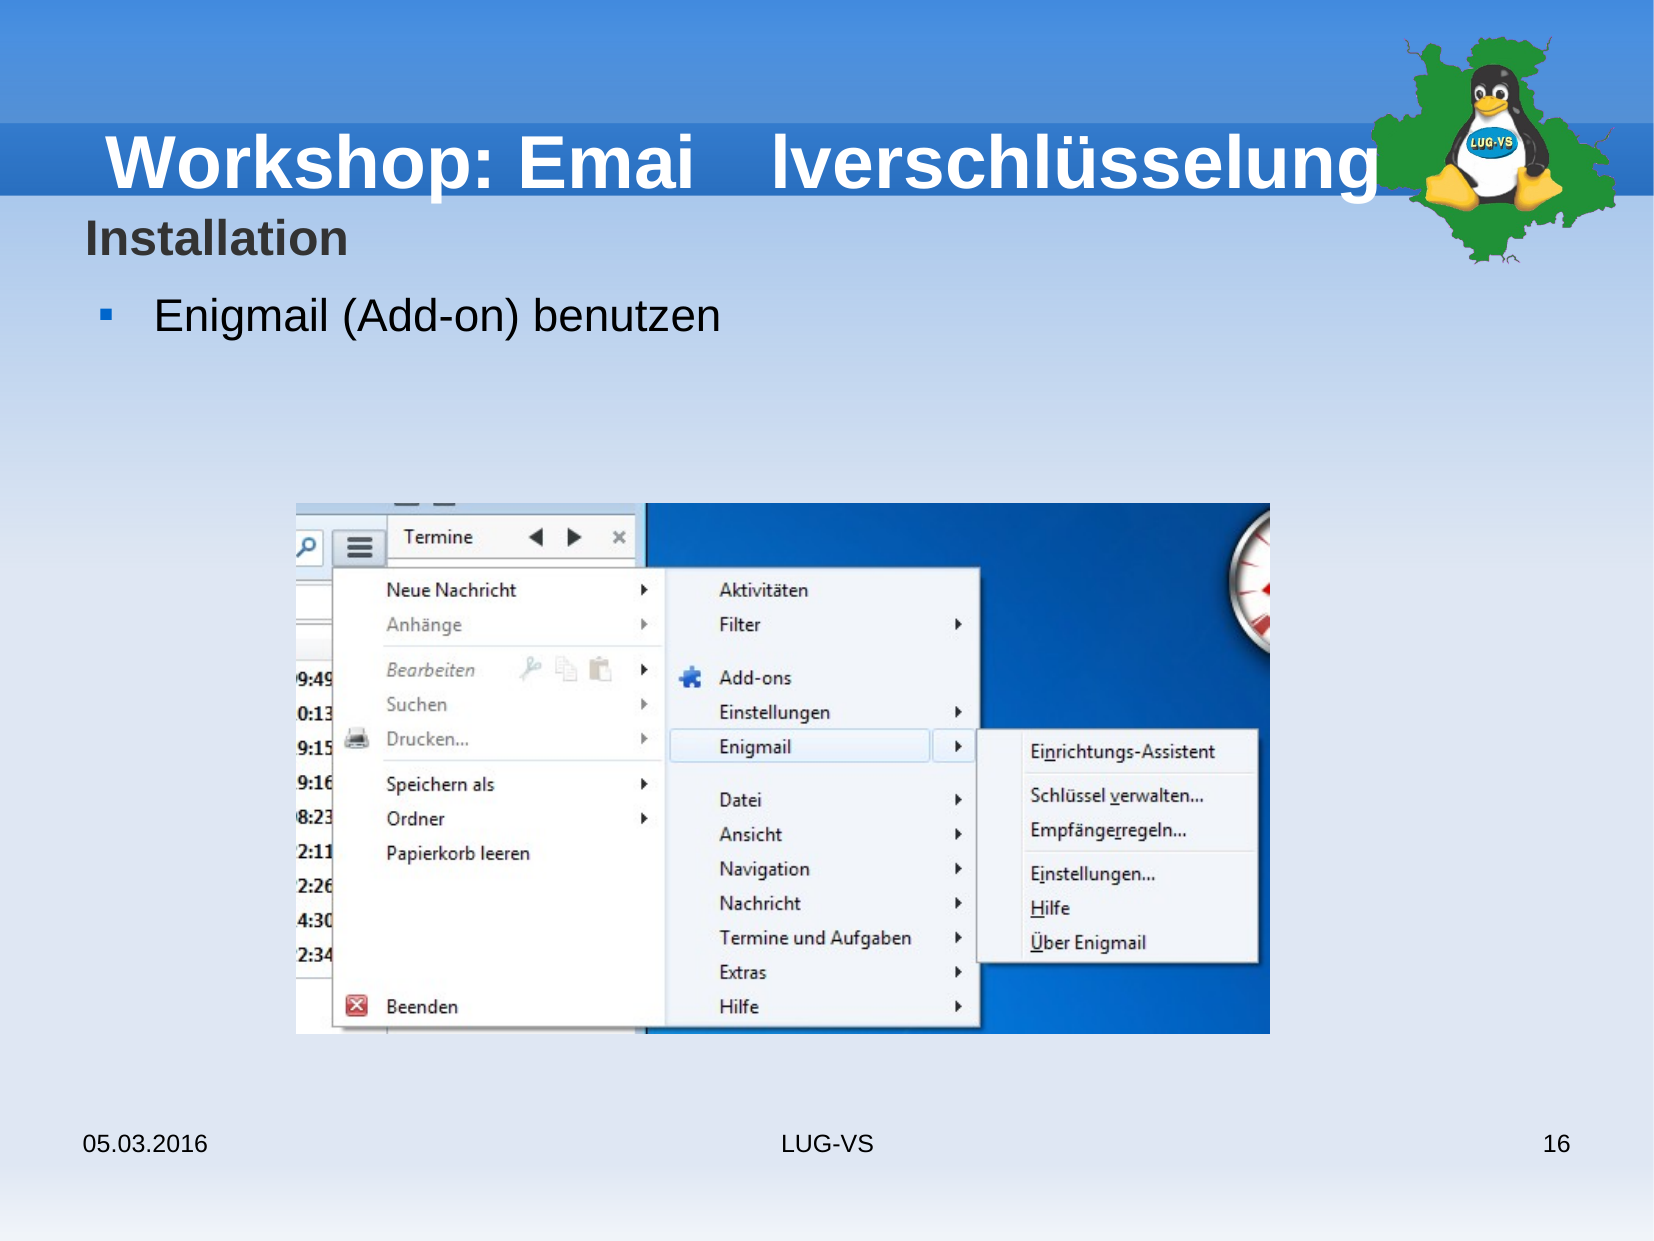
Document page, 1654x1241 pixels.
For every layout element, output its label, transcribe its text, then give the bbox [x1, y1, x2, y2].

picture [0, 0, 1654, 1241]
title Workshop: Emai lverschlüsselung [0, 59, 1489, 267]
text_box Installation [14, 209, 1418, 267]
picture [1489, 137, 1512, 149]
list Enigmail (Add-on) benutzen [82, 290, 1571, 1109]
